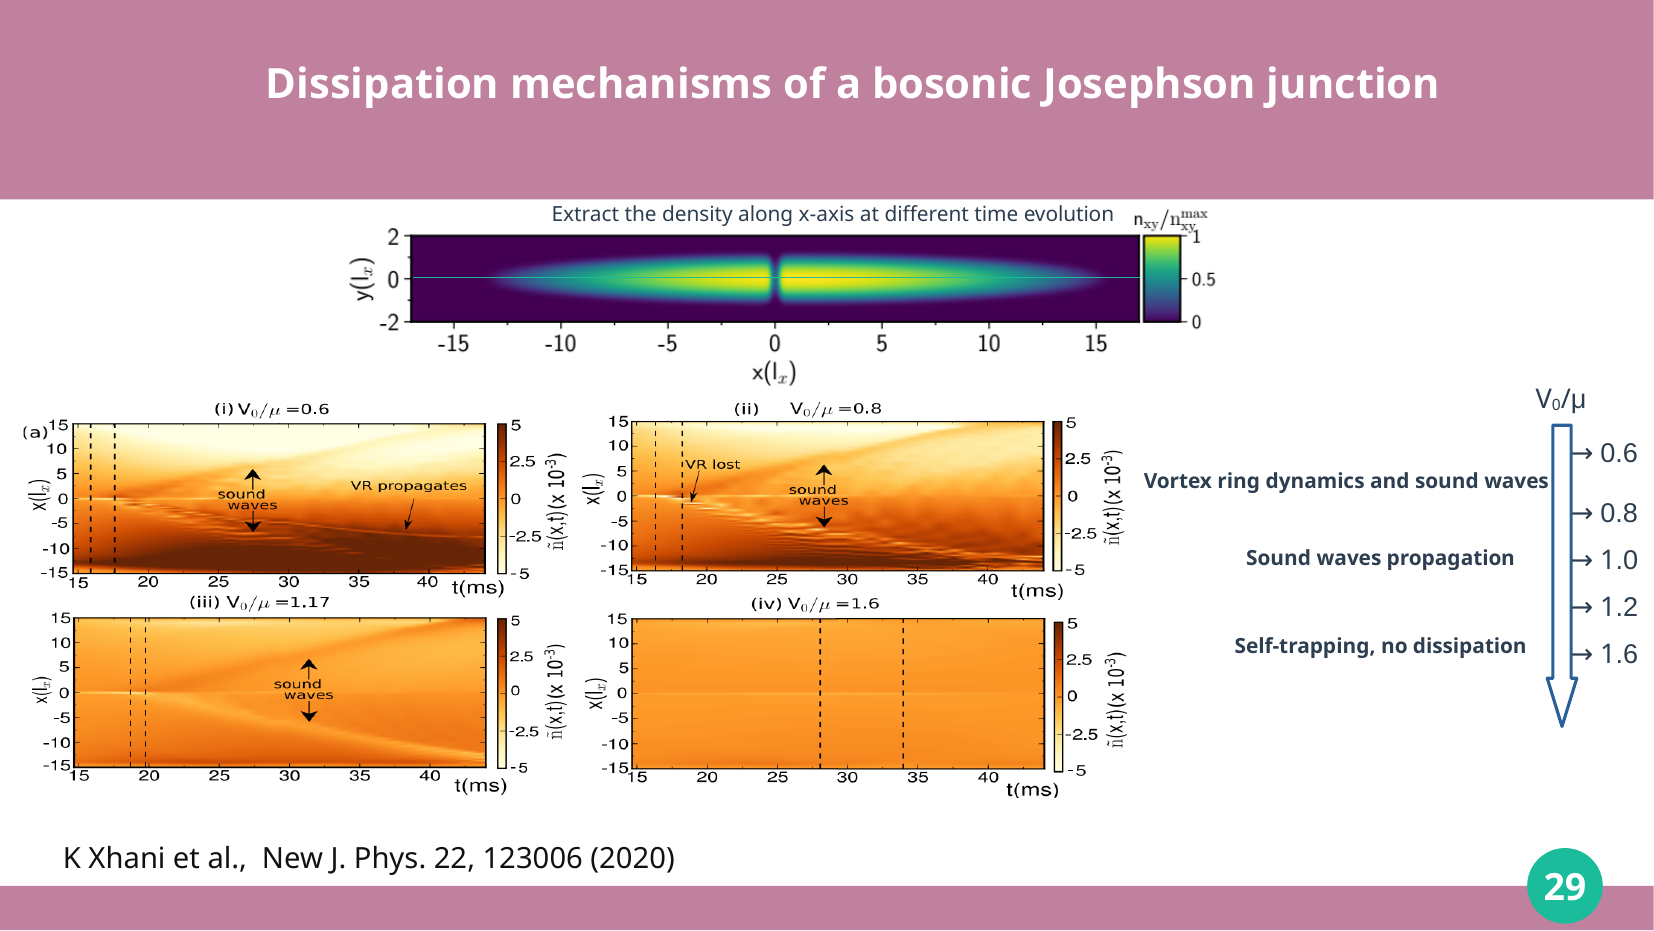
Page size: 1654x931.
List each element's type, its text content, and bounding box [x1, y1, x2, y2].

text_box V0/μ [1450, 372, 1654, 424]
text_box → 1.0 [1494, 533, 1654, 580]
text_box → 1.2 [1494, 580, 1654, 627]
picture [340, 200, 1226, 396]
text_box K Xhani et al., New J. Phys. 22, 123006 (2020) [0, 798, 857, 916]
text_box → 0.6 [1494, 426, 1654, 479]
text_box [1552, 479, 1572, 485]
picture [23, 402, 1127, 798]
text_box Self-trapping, no dissipation [1163, 624, 1598, 668]
text_box Vortex ring dynamics and sound waves [1051, 458, 1552, 502]
text_box → 1.6 [1494, 627, 1654, 680]
text_box Extract the density along x-axis at different time evolution [525, 183, 1141, 244]
text_box Sound waves propagation [1163, 535, 1494, 579]
text_box [1547, 680, 1577, 727]
text_box → 0.8 [1494, 485, 1654, 533]
title Dissipation mechanisms of a bosonic Josephson junction [265, 11, 1654, 154]
